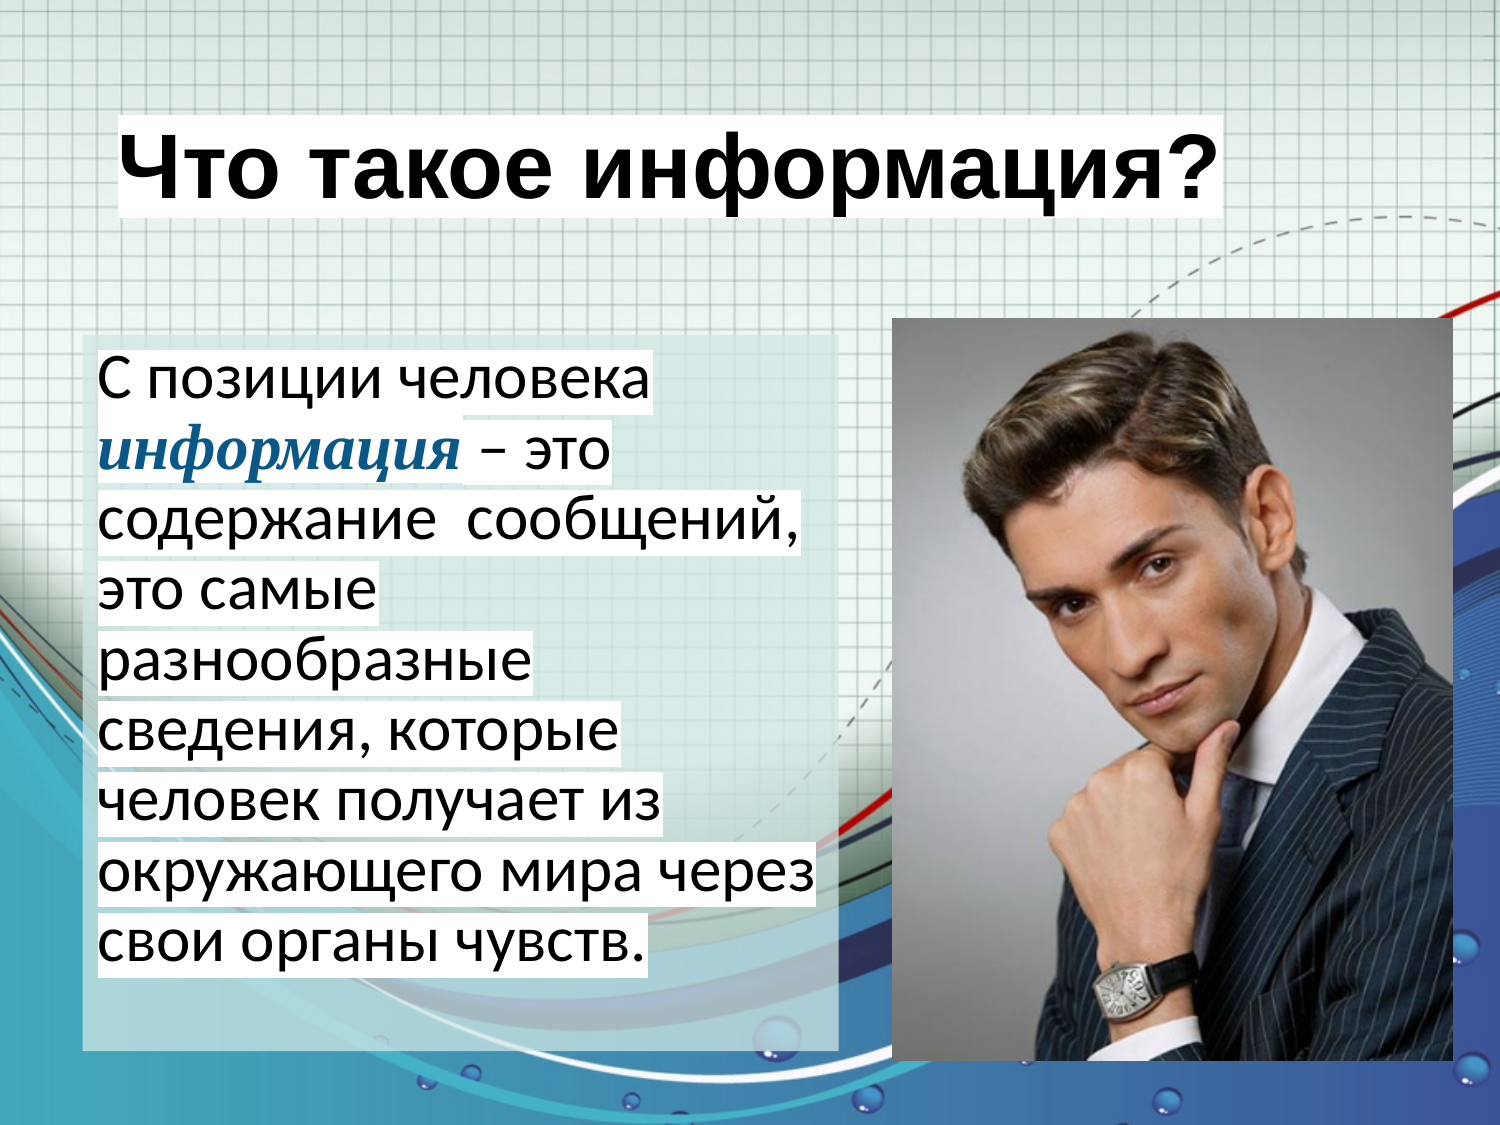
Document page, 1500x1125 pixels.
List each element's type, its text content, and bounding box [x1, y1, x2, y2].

title Что такое информация? [103, 59, 1397, 278]
list С позиции человека информация – это содержание сообщений, это самые разнообразные сведения, которые человек получает из окружающего мира через свои органы чувств. [82, 334, 839, 1052]
picture [0, 0, 1500, 1125]
